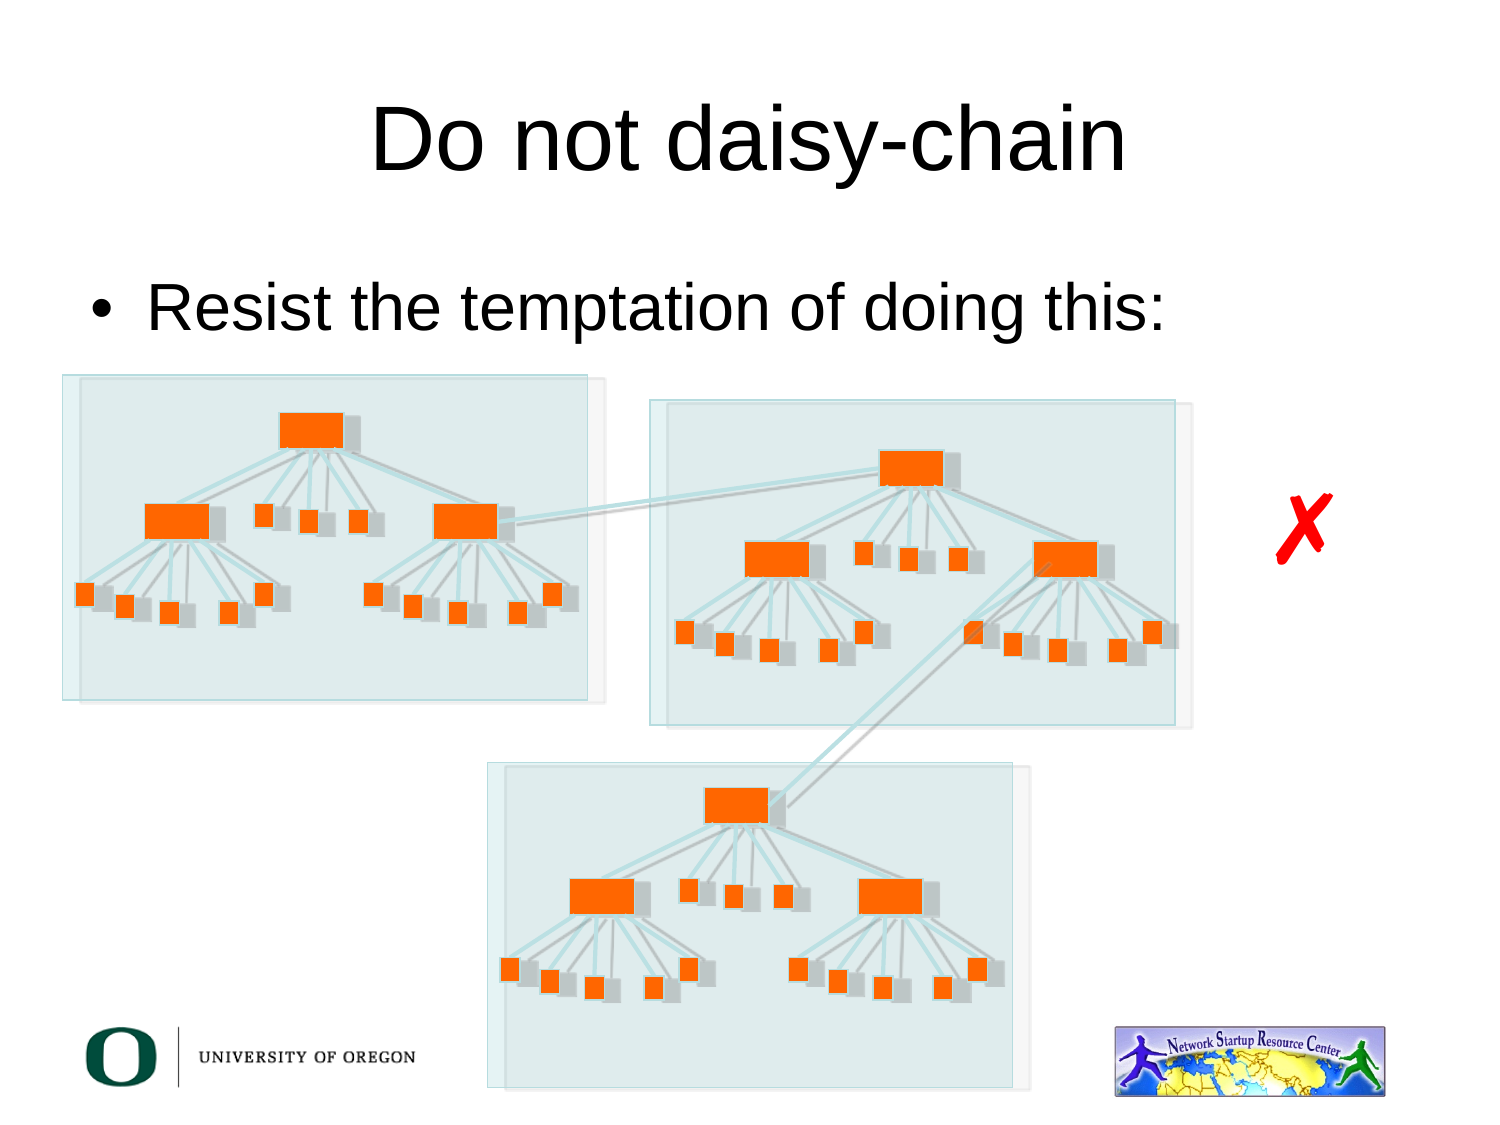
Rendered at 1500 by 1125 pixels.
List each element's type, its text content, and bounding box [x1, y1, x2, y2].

text_box [650, 399, 1176, 726]
title Do not daisy-chain [75, 45, 1426, 233]
text_box [62, 374, 588, 700]
text_box ✗ [1262, 424, 1426, 591]
picture [75, 1024, 426, 1090]
picture [1112, 1024, 1388, 1099]
text_box [487, 762, 1013, 1088]
list Resist the temptation of doing this: [75, 262, 1426, 363]
text_box [859, 606, 1000, 726]
